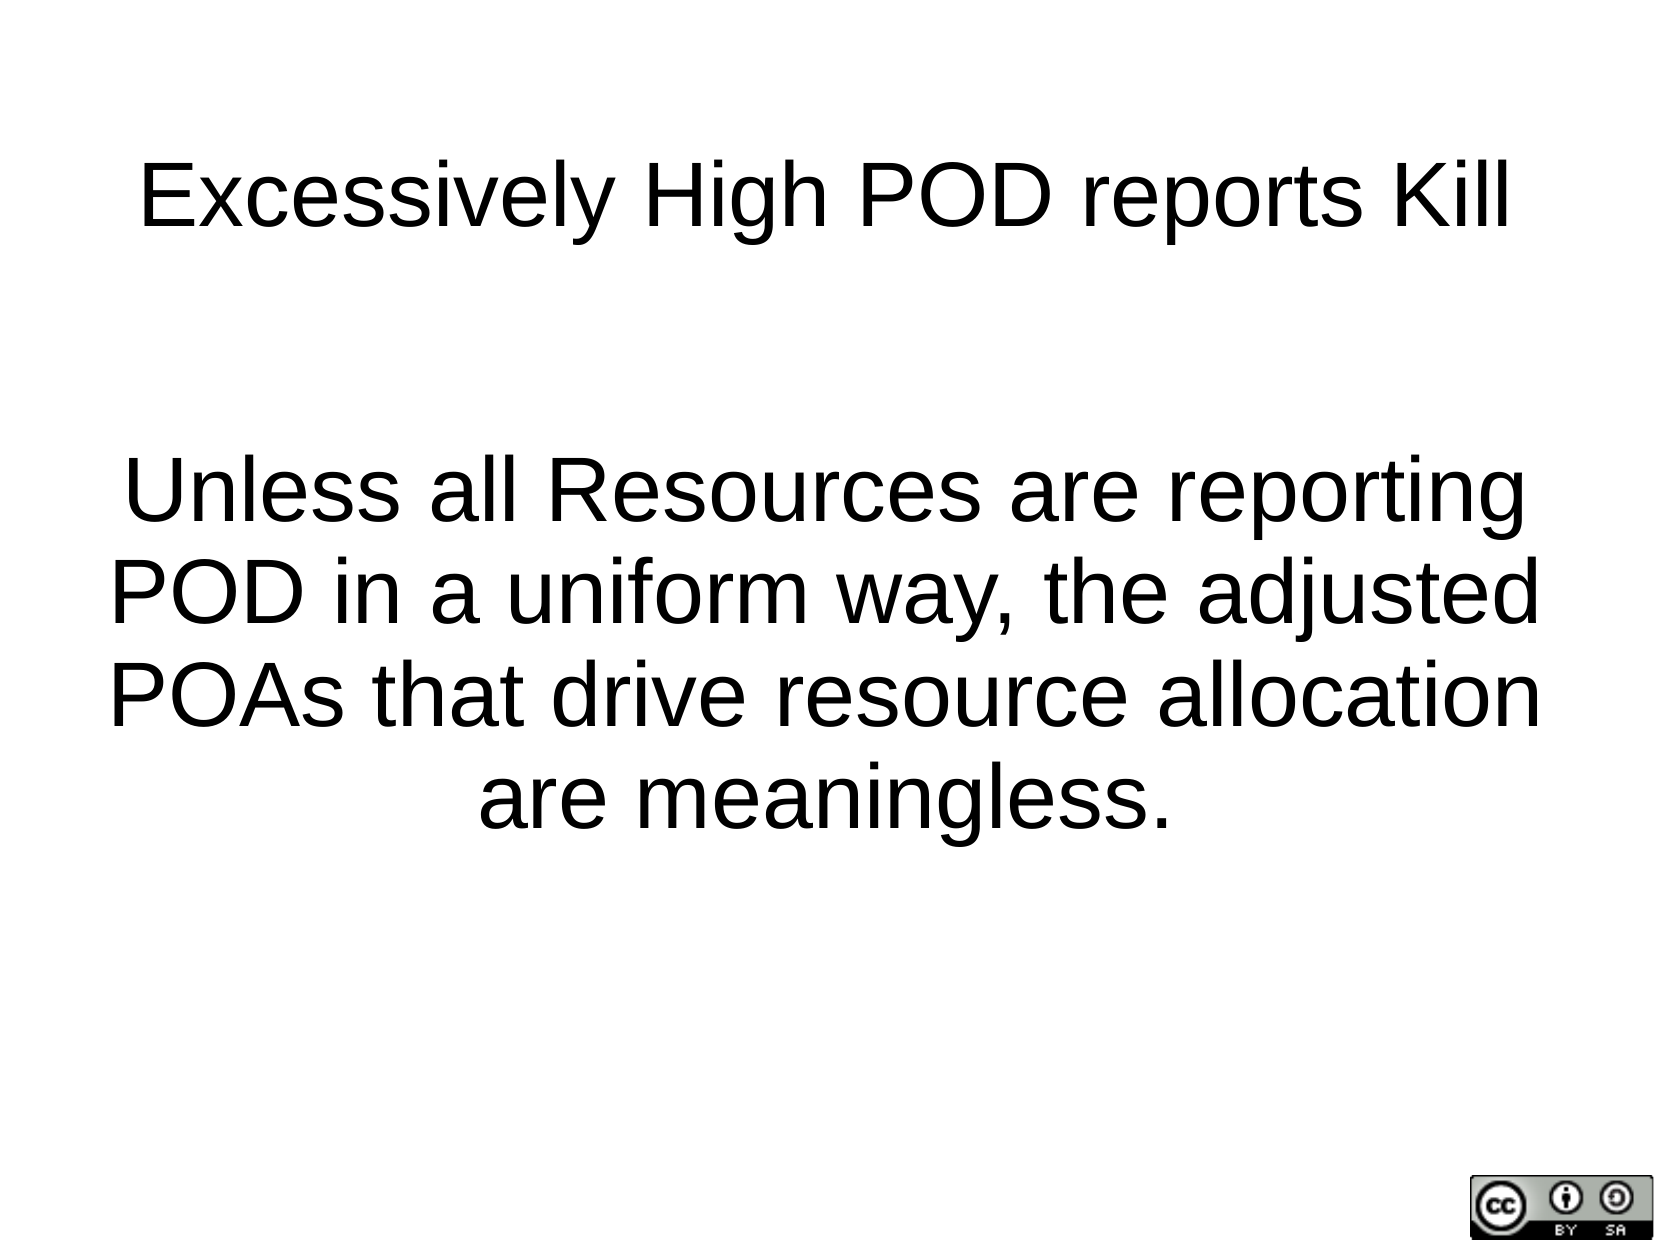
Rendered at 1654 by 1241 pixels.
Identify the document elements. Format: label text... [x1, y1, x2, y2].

picture [1470, 1175, 1654, 1241]
title Unless all Resources are reporting POD in a uniform way, the adjusted POAs that drive resource allocation are meaningless. [82, 438, 1571, 849]
title Excessively High POD reports Kill [82, 90, 1571, 298]
